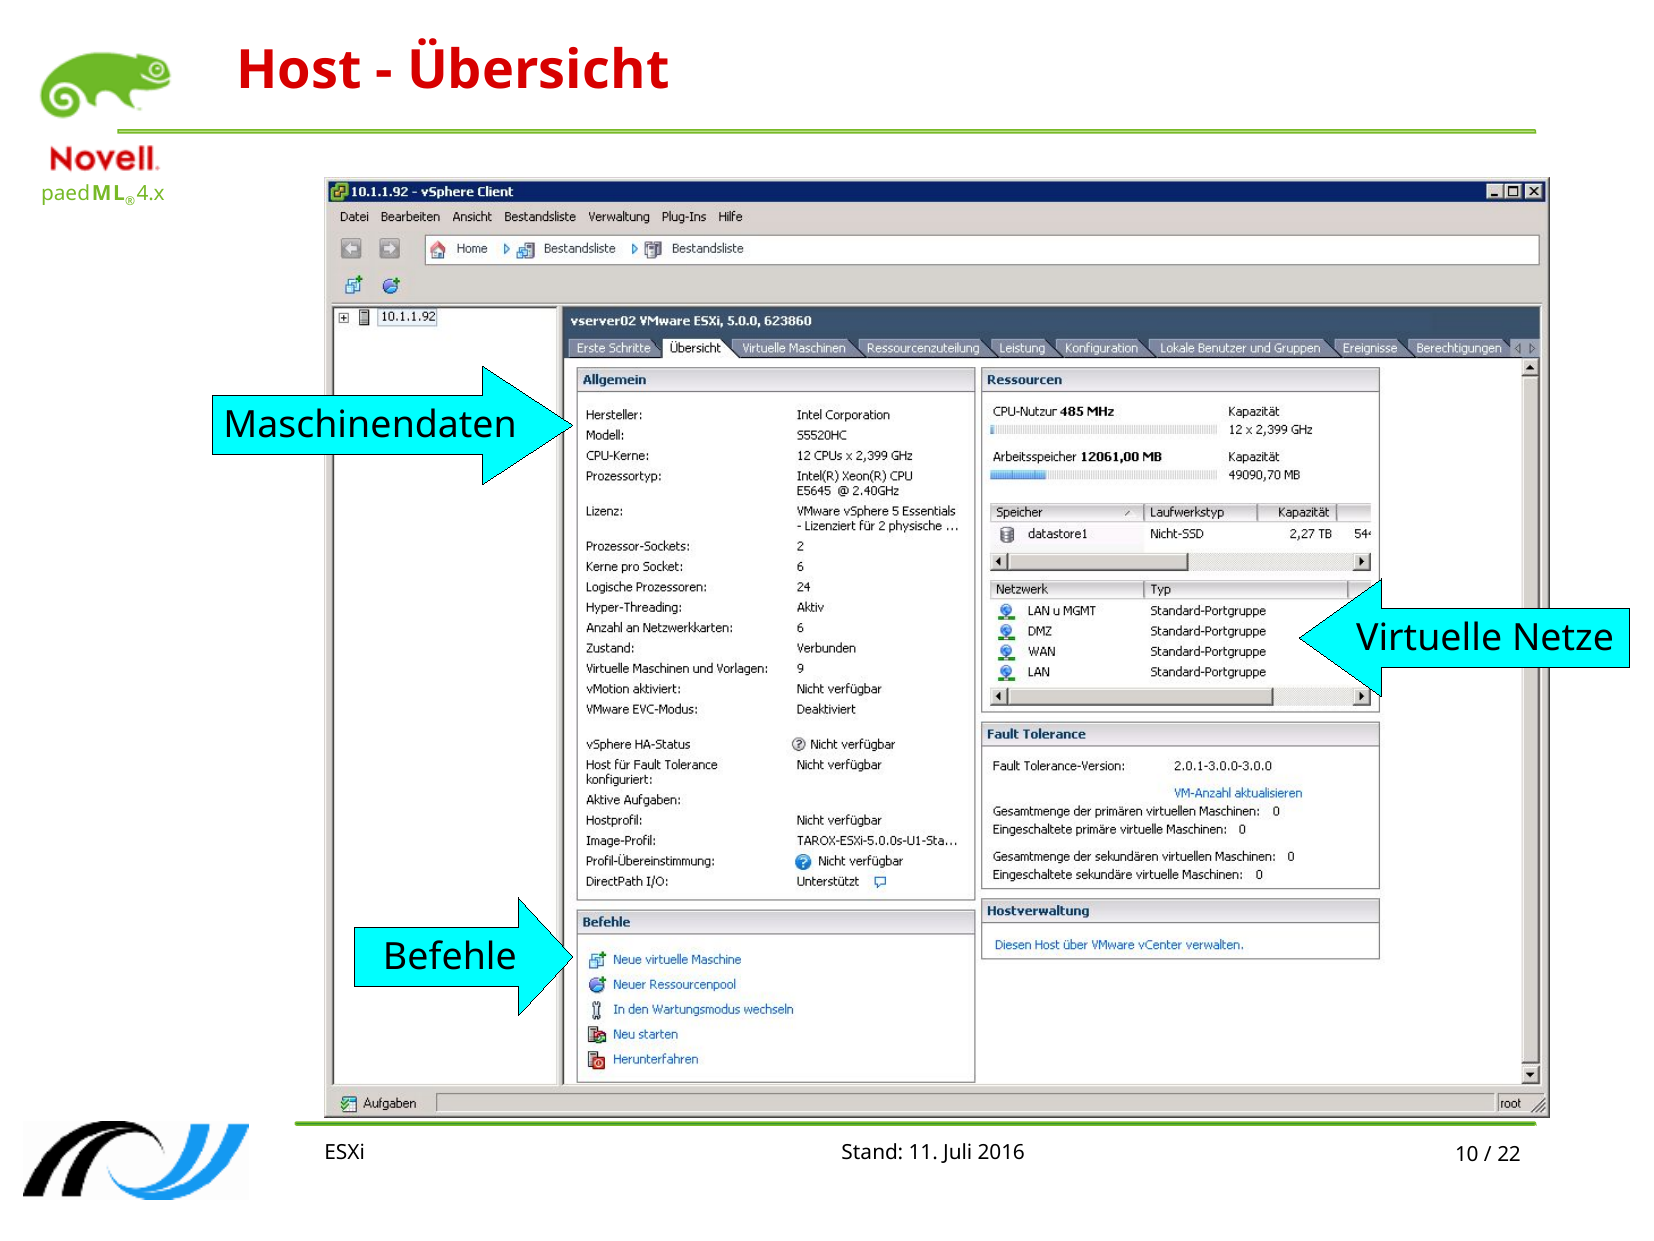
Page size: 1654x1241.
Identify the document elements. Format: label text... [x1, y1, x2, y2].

title Host - Übersicht [236, 17, 1536, 119]
picture [23, 1121, 249, 1200]
text_box Virtuelle Netze [1299, 578, 1630, 697]
picture [26, 35, 184, 193]
picture [324, 177, 1550, 1118]
text_box Maschinendaten [212, 366, 573, 485]
text_box Befehle [354, 897, 573, 1016]
